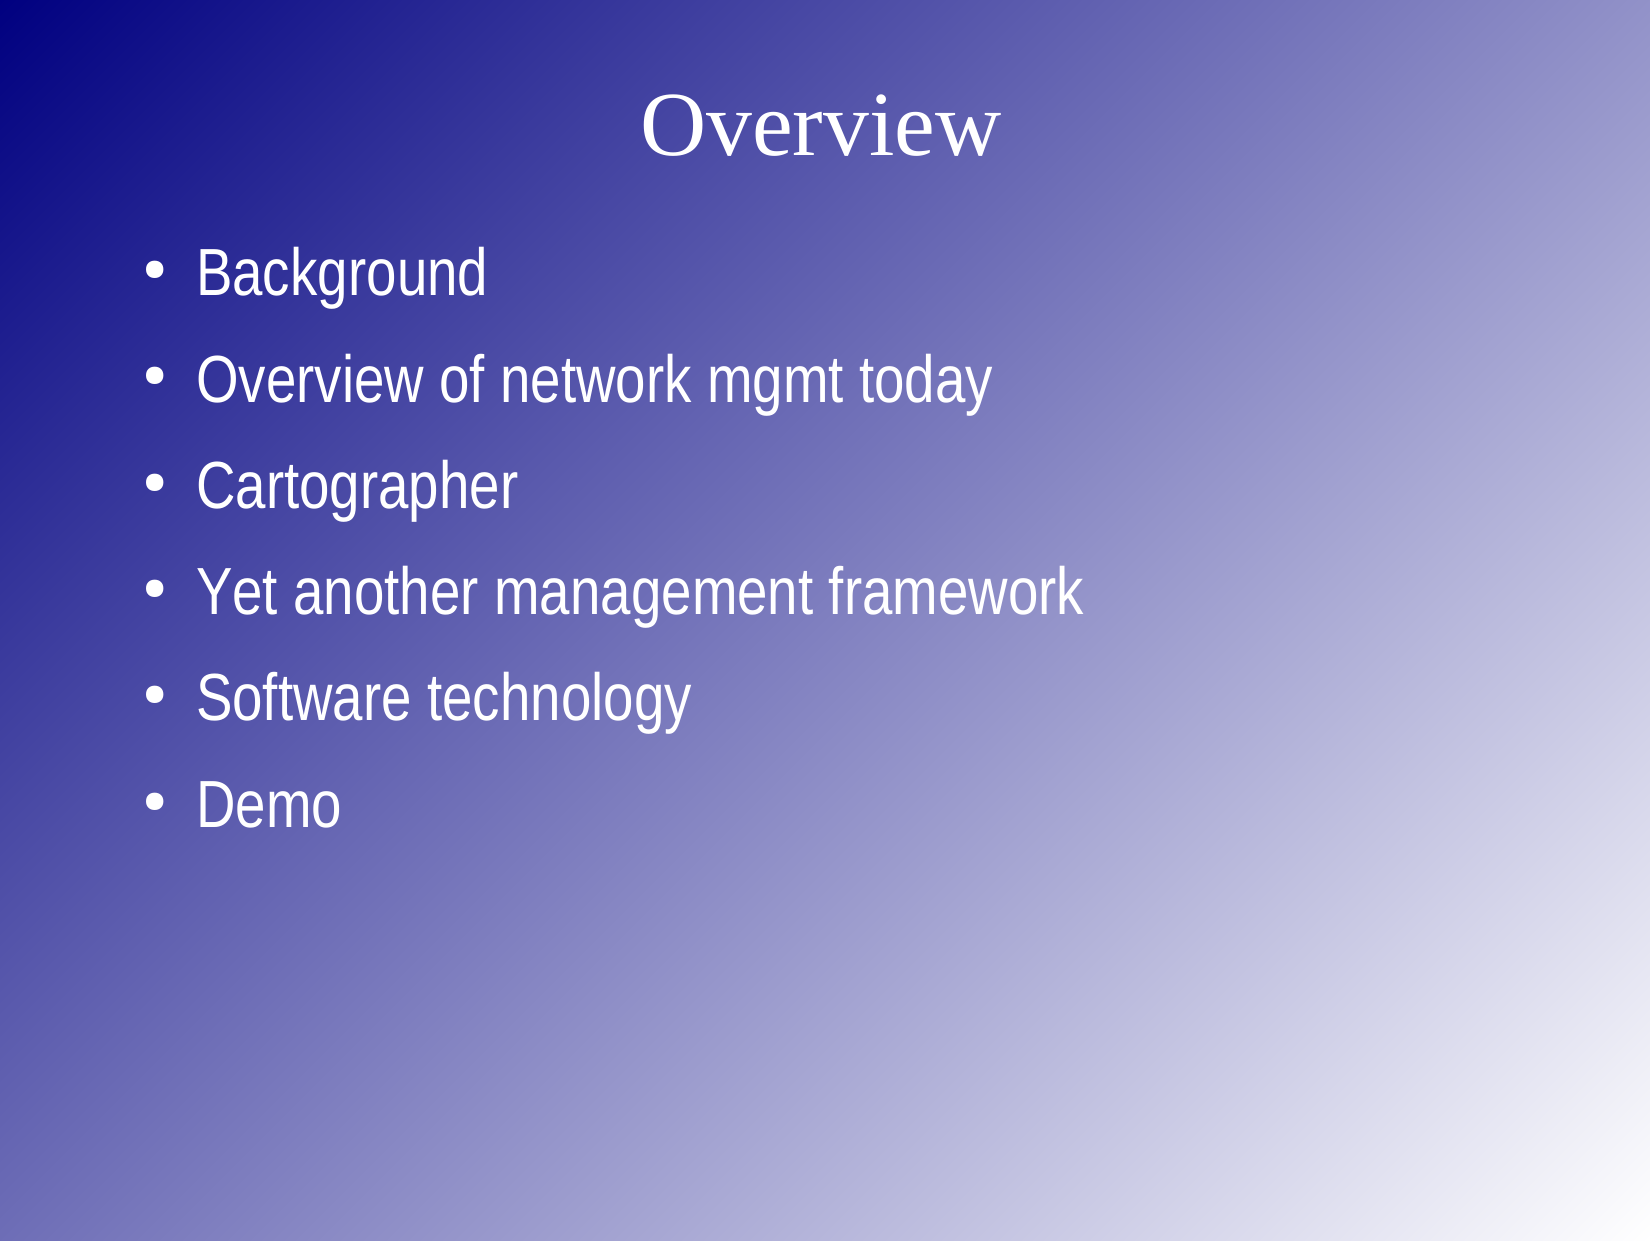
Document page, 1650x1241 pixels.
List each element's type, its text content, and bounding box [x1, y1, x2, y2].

list Background Overview of network mgmt today Cartographer Yet another management framework Software technology Demo [125, 233, 1535, 1000]
title Overview [123, 20, 1533, 228]
